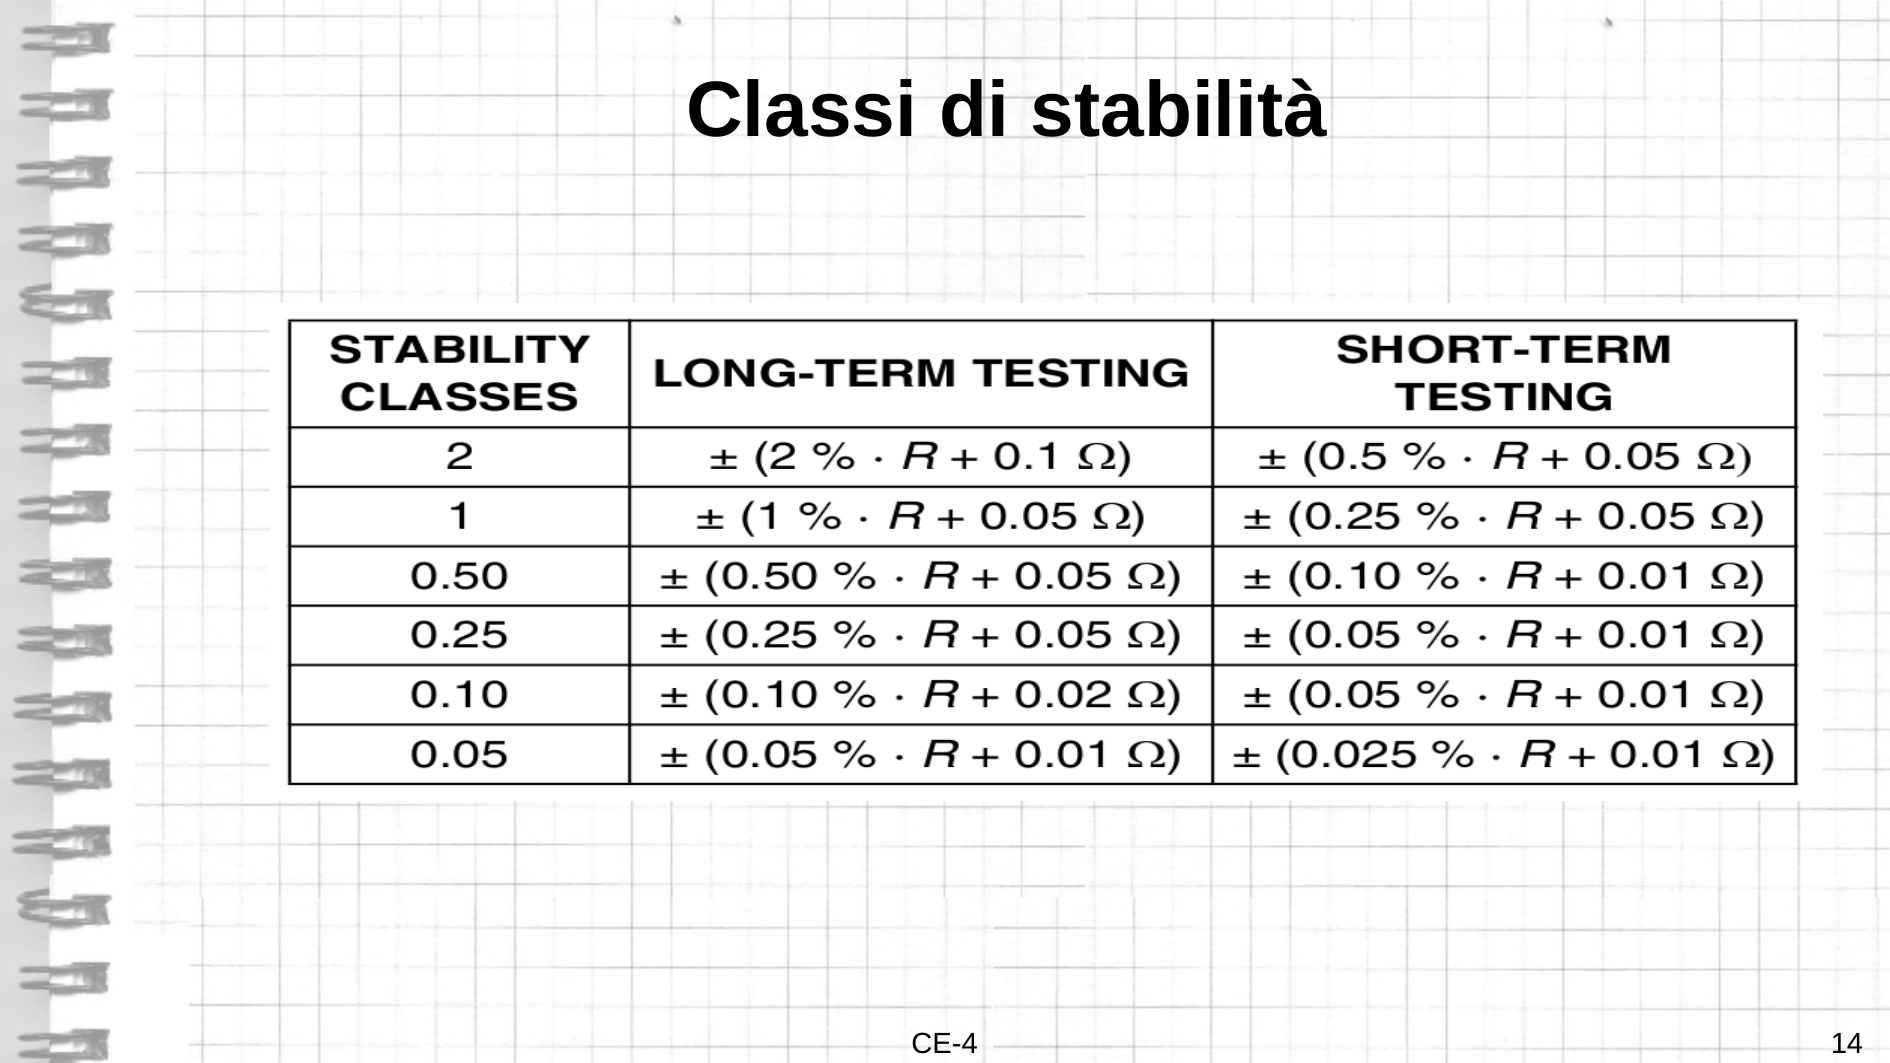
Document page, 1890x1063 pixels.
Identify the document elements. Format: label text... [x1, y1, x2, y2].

picture [0, 0, 1890, 1063]
title Classi di stabilità [124, 20, 1890, 198]
